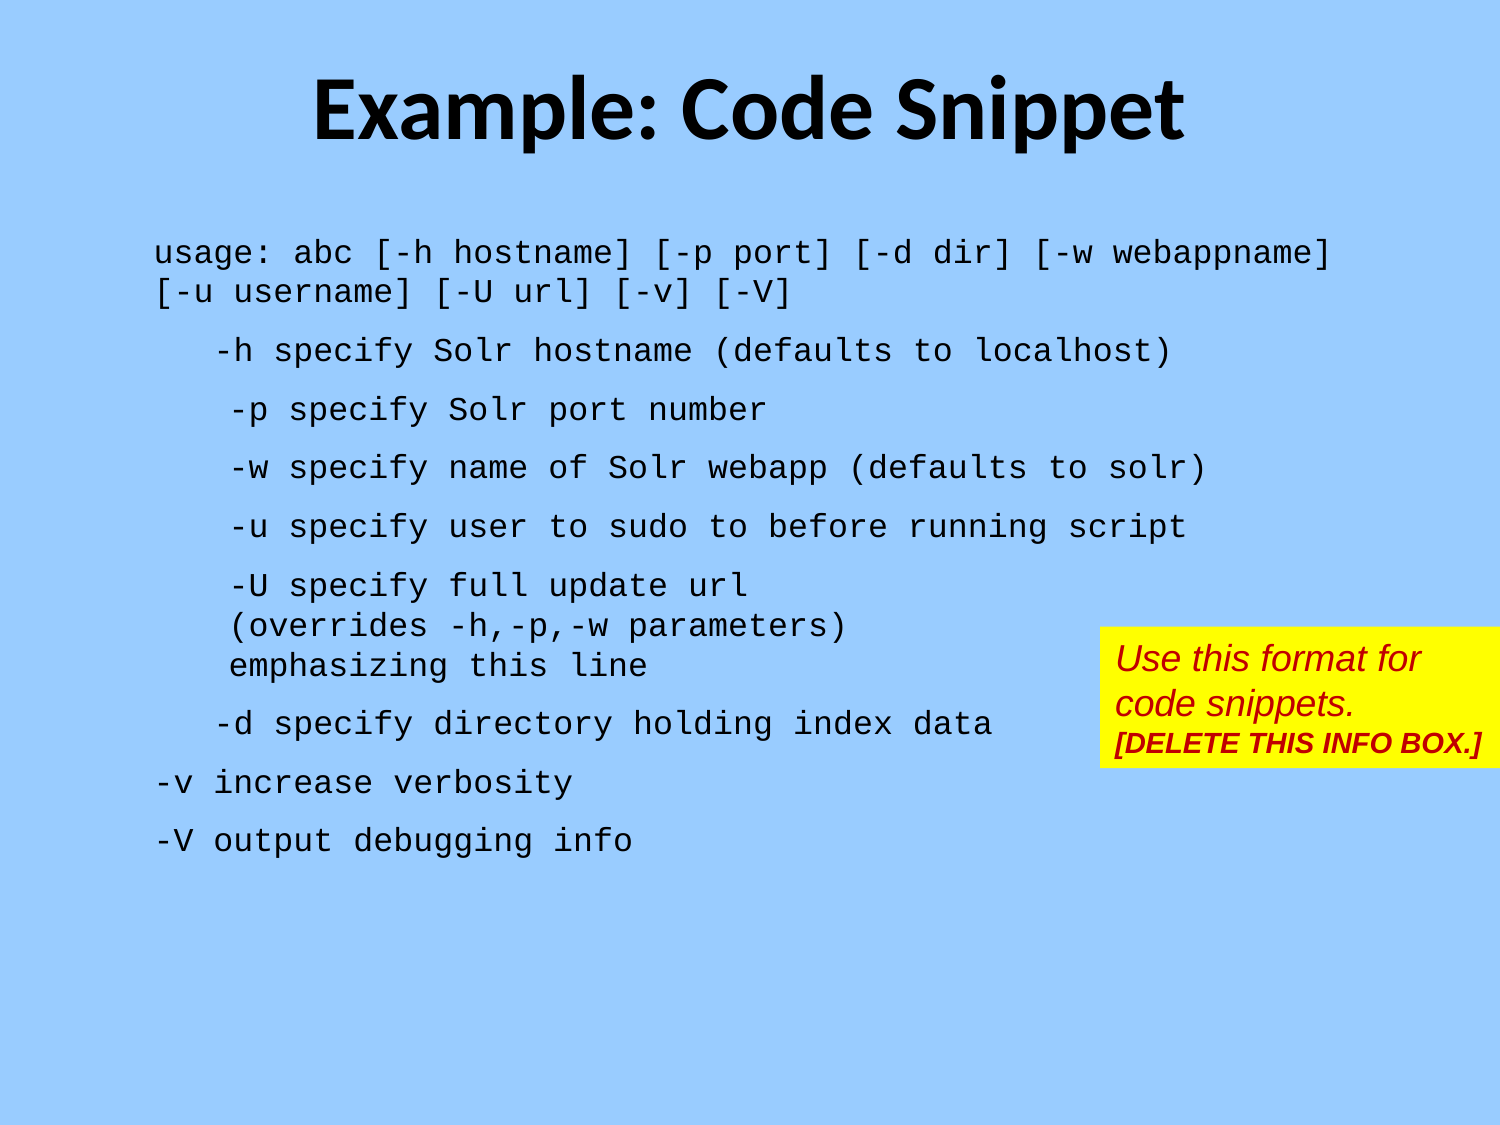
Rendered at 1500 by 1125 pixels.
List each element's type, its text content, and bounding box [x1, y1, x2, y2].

text_box Use this format for code snippets. [DELETE THIS INFO BOX.] [1100, 626, 1500, 769]
text_box usage: abc [-h hostname] [-p port] [-d dir] [-w webappname] [-u username] [-U url] [-v] [-V] -h specify Solr hostname (defaults to localhost) -p specify Solr port number -w specify name of Solr webapp (defaults to solr) -u specify user to sudo to before running script -U specify full update url (overrides -h,-p,-w parameters) emphasizing this line -d specify directory holding index data -v increase verbosity -V output debugging info [138, 222, 1445, 904]
title Example: Code Snippet [75, 25, 1425, 180]
